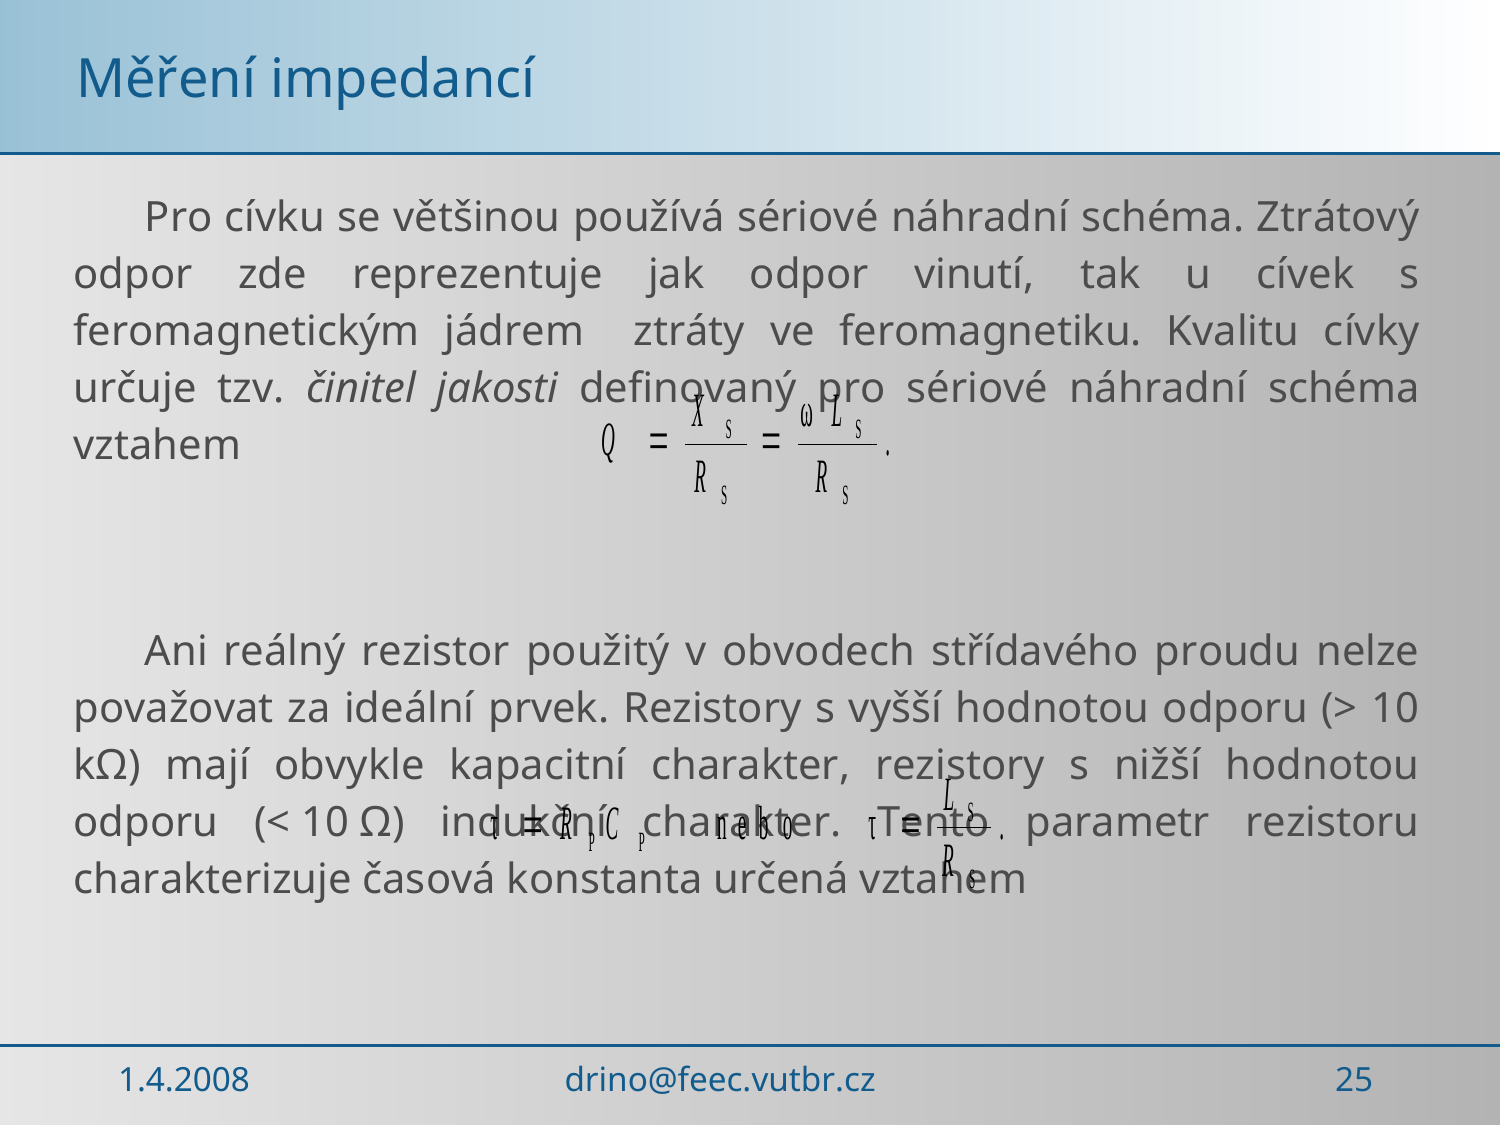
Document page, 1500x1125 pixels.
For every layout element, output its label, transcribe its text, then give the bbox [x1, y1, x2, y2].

text_box Pro cívku se většinou používá sériové náhradní schéma. Ztrátový odpor zde reprezentuje jak odpor vinutí, tak u cívek s feromagnetickým jádrem ztráty ve feromagnetiku. Kvalitu cívky určuje tzv. činitel jakosti definovaný pro sériové náhradní schéma vztahem Ani reálný rezistor použitý v obvodech střídavého proudu nelze považovat za ideální prvek. Rezistory s vyšší hodnotou odporu (> 10 kΩ) mají obvykle kapacitní charakter, rezistory s nižší hodnotou odporu (< 10 Ω) indukční charakter. Tento parametr rezistoru charakterizuje časová konstanta určená vztahem [59, 178, 1442, 914]
title Měření impedancí [0, 0, 1500, 152]
text_box 17 [1075, 1049, 1388, 1125]
text_box 1.4.2008 [103, 1049, 432, 1125]
picture [482, 763, 1018, 900]
text_box drino@feec.vutbr.cz [454, 1049, 987, 1125]
picture [595, 379, 905, 516]
